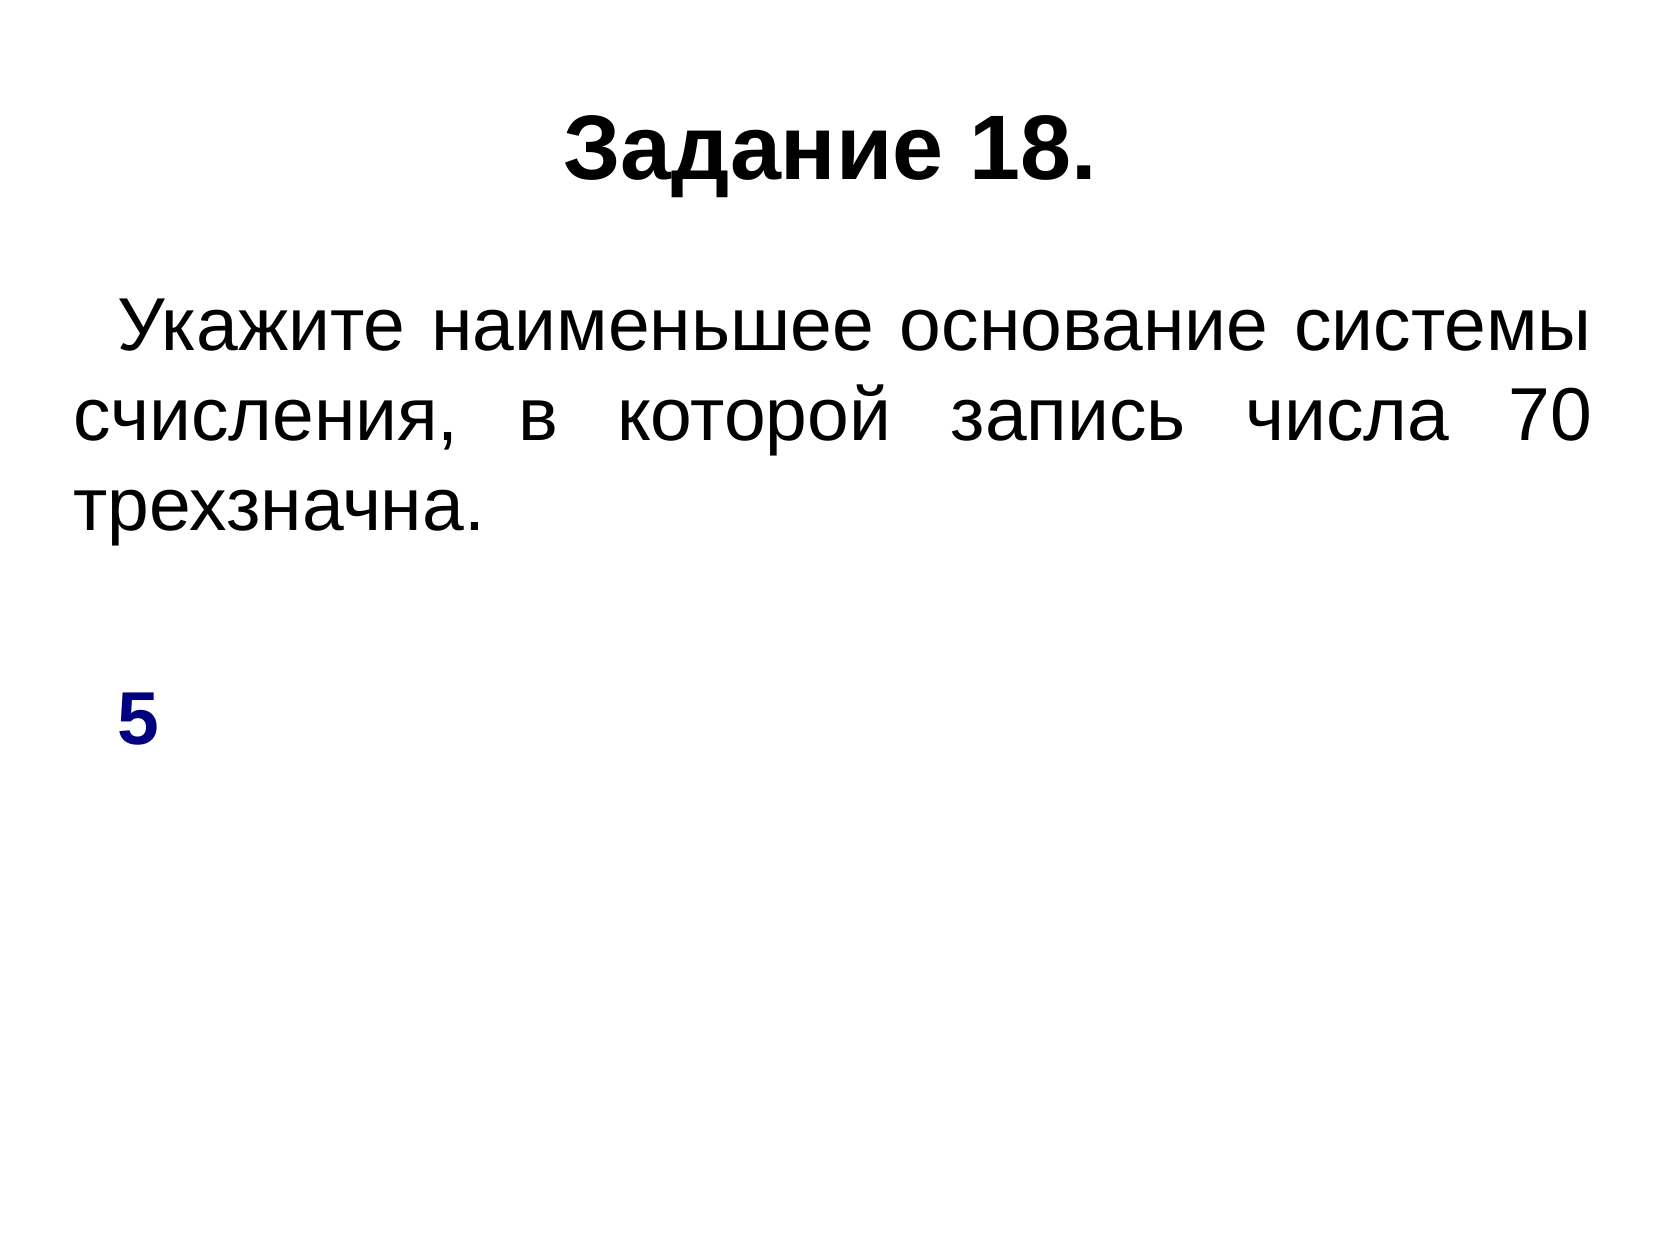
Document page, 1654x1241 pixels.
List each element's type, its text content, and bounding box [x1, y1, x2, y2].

title Задание 18. [82, 68, 1571, 268]
text_box Укажите наименьшее основание системы счисления, в которой запись числа 70 трехзначна. 5 [58, 268, 1609, 1194]
